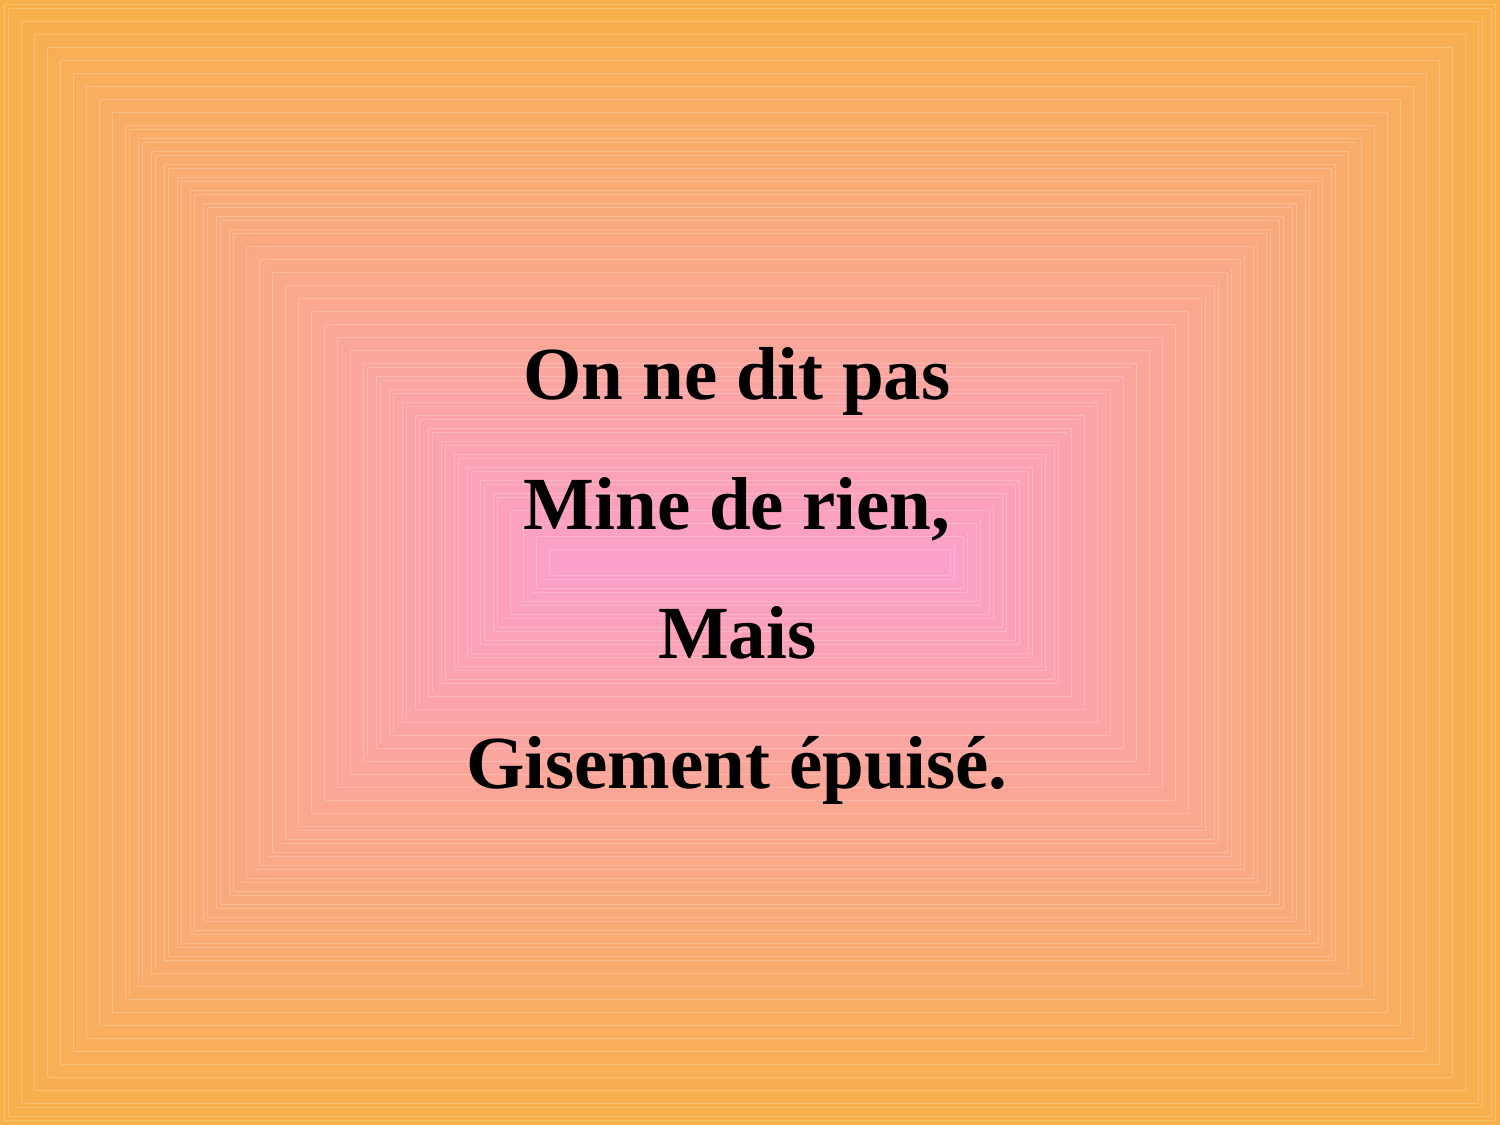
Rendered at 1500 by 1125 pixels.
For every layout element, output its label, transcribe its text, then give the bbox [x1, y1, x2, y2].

text_box On ne dit pas Mine de rien, Mais Gisement épuisé. [451, 324, 1023, 813]
